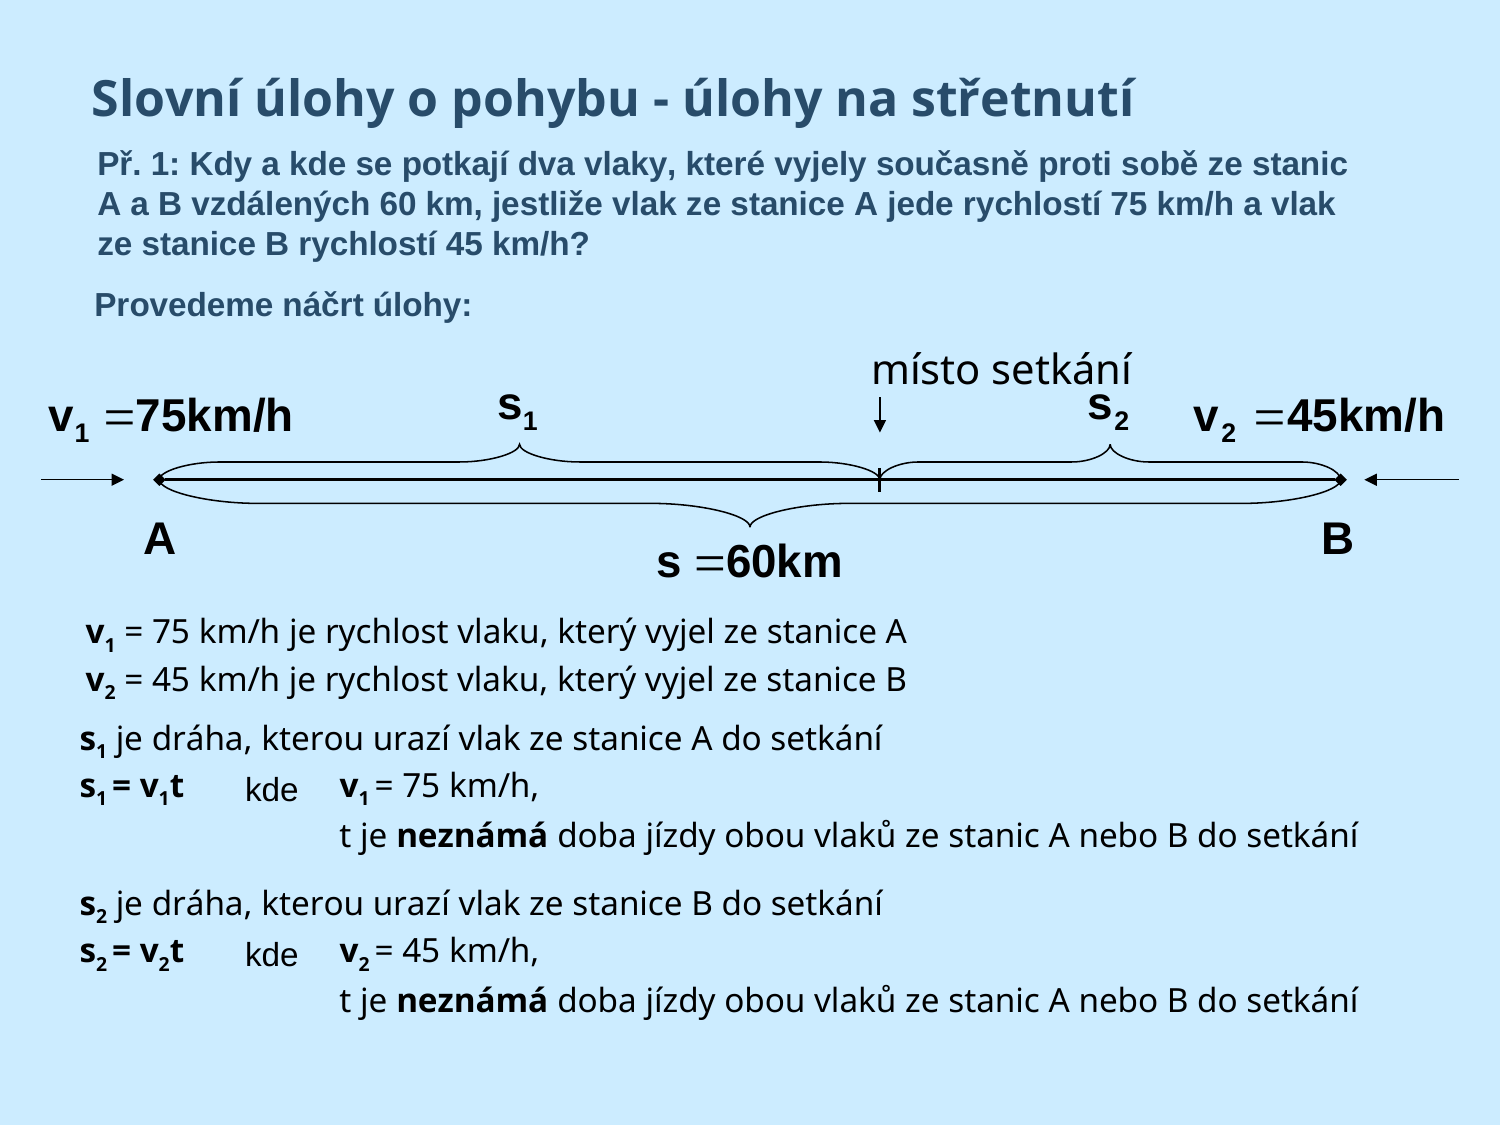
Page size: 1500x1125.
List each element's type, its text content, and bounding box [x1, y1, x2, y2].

chart [490, 373, 544, 439]
text_box kde [230, 941, 324, 984]
text_box s1 = v1t [64, 751, 243, 823]
text_box v1 = 75 km/h, [324, 751, 644, 823]
text_box kde [230, 758, 324, 818]
text_box Slovní úlohy o pohybu - úlohy na střetnutí [76, 42, 1424, 150]
text_box v2 = 45 km/h, [324, 941, 644, 988]
chart [135, 512, 186, 563]
text_box s1 je dráha, kterou urazí vlak ze stanice A do setkání [64, 704, 1105, 775]
text_box t je neznámá doba jízdy obou vlaků ze stanic A nebo B do setkání [324, 798, 1447, 870]
chart [649, 535, 851, 590]
chart [41, 385, 301, 451]
text_box t je neznámá doba jízdy obou vlaků ze stanic A nebo B do setkání [324, 964, 1447, 1035]
text_box s2 = v2t [64, 941, 243, 988]
chart [1187, 385, 1455, 451]
text_box v1 = 75 km/h je rychlost vlaku, který vyjel ze stanice A [70, 597, 1430, 645]
text_box s2 je dráha, kterou urazí vlak ze stanice B do setkání [64, 869, 1105, 941]
text_box Př. 1: Kdy a kde se potkají dva vlaky, které vyjely současně proti sobě ze stanic A a B vzdálených 60 km, jestliže vlak ze stanice A jede rychlostí 75 km/h a vlak ze stanice B rychlostí 45 km/h? [82, 137, 1424, 267]
text_box místo setkání [856, 339, 1140, 398]
text_box Provedeme náčrt úlohy: [79, 267, 1424, 339]
chart [1316, 512, 1363, 563]
chart [1080, 373, 1138, 439]
text_box v2 = 45 km/h je rychlost vlaku, který vyjel ze stanice B [70, 645, 1430, 717]
